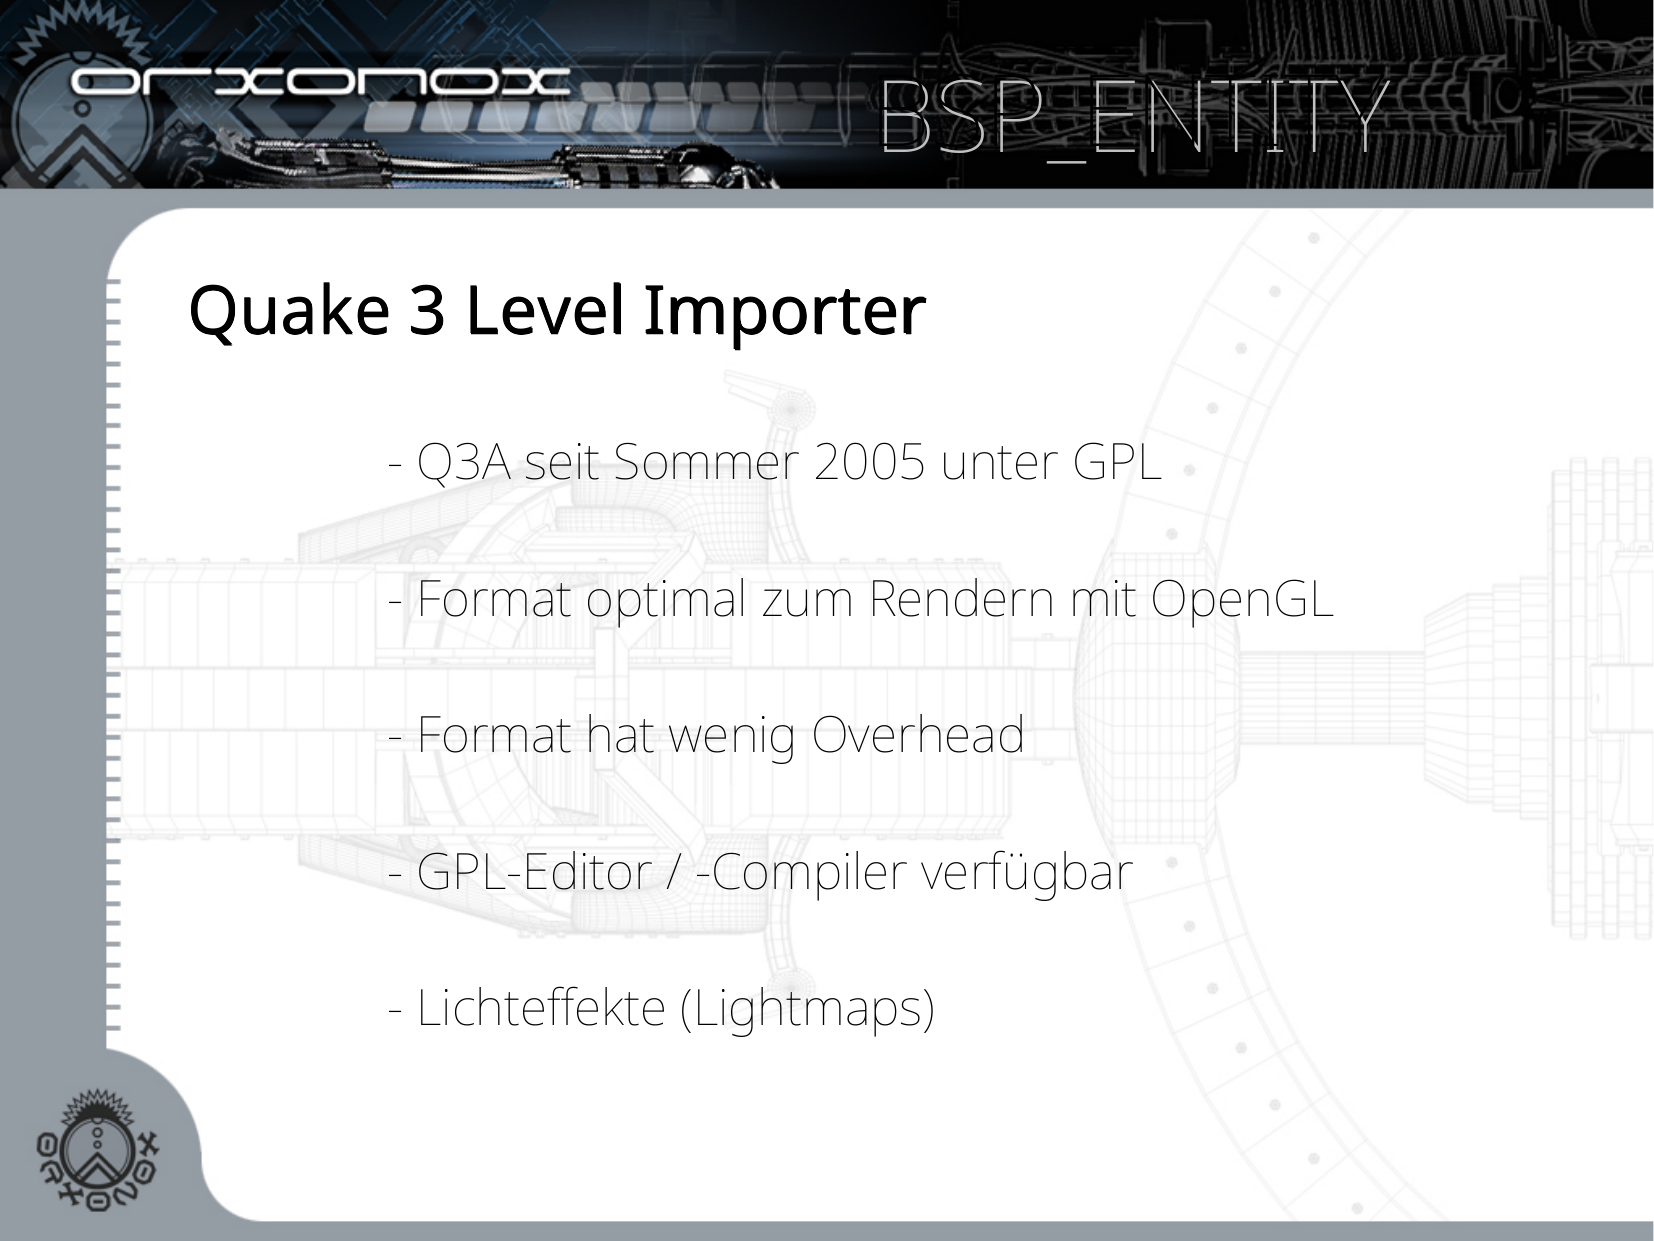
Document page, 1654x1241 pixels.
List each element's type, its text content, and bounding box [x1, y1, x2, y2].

text_box - Q3A seit Sommer 2005 unter GPL - Format optimal zum Rendern mit OpenGL - Format hat wenig Overhead - GPL-Editor / -Compiler verfügbar - Lichteffekte (Lightmaps) [337, 350, 1613, 1241]
text_box Quake 3 Level Importer [187, 262, 1556, 346]
text_box BSP_ENTITY [819, 32, 1395, 172]
picture [0, 0, 1654, 1241]
